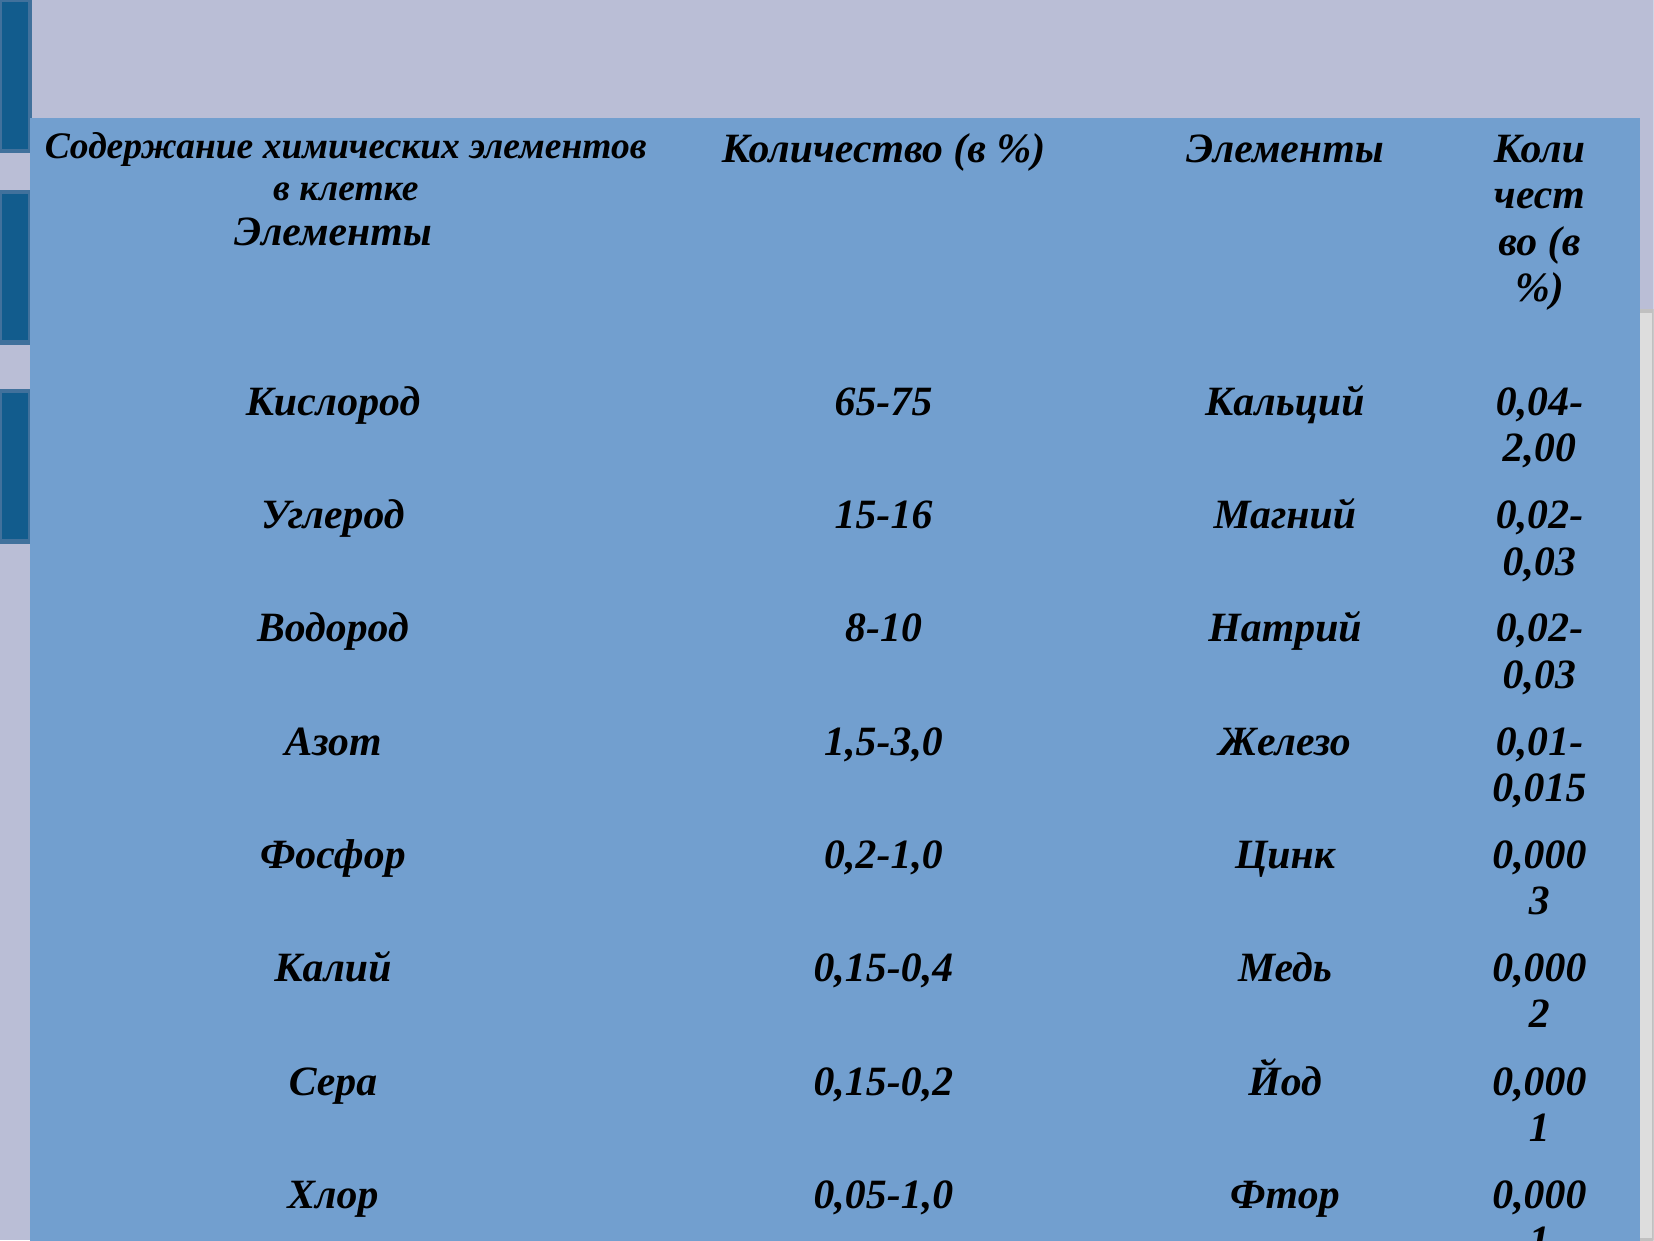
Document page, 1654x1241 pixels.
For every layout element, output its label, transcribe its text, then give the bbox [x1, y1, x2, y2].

table_cell Водород [30, 597, 662, 711]
table_cell 0,0003 [1465, 824, 1640, 937]
table_cell 0,2-1,0 [662, 824, 1131, 937]
table_cell Кислород [30, 371, 662, 484]
table_cell Фтор [1131, 1164, 1465, 1241]
table_cell Азот [30, 711, 662, 824]
table_header Количество (в %) [1465, 118, 1640, 371]
table_cell 0,01-0,015 [1465, 711, 1640, 824]
table_cell Углерод [30, 484, 662, 597]
table_cell Йод [1131, 1050, 1465, 1164]
table_cell Кальций [1131, 371, 1465, 484]
table_cell 0,0002 [1465, 937, 1640, 1050]
table_cell 0,0001 [1465, 1050, 1640, 1164]
table_cell Магний [1131, 484, 1465, 597]
table_cell 0,05-1,0 [662, 1164, 1131, 1241]
table_cell 0,02-0,03 [1465, 597, 1640, 711]
table_cell Цинк [1131, 824, 1465, 937]
table_cell 1,5-3,0 [662, 711, 1131, 824]
table_cell Хлор [30, 1164, 662, 1241]
table_cell 15-16 [662, 484, 1131, 597]
table_cell 0,15-0,2 [662, 1050, 1131, 1164]
table_header Элементы [1131, 118, 1465, 371]
table_cell Калий [30, 937, 662, 1050]
table_cell Медь [1131, 937, 1465, 1050]
table_cell 0,0001 [1465, 1164, 1640, 1241]
table_cell Натрий [1131, 597, 1465, 711]
table_cell 0,04-2,00 [1465, 371, 1640, 484]
table_header Количество (в %) [662, 118, 1131, 371]
table_cell Сера [30, 1050, 662, 1164]
table_cell Железо [1131, 711, 1465, 824]
table_cell 0,02-0,03 [1465, 484, 1640, 597]
table_cell 65-75 [662, 371, 1131, 484]
table_header Содержание химических элементов в клетке Элементы [30, 118, 662, 371]
table_cell 0,15-0,4 [662, 937, 1131, 1050]
table_cell Фосфор [30, 824, 662, 937]
table_cell 8-10 [662, 597, 1131, 711]
